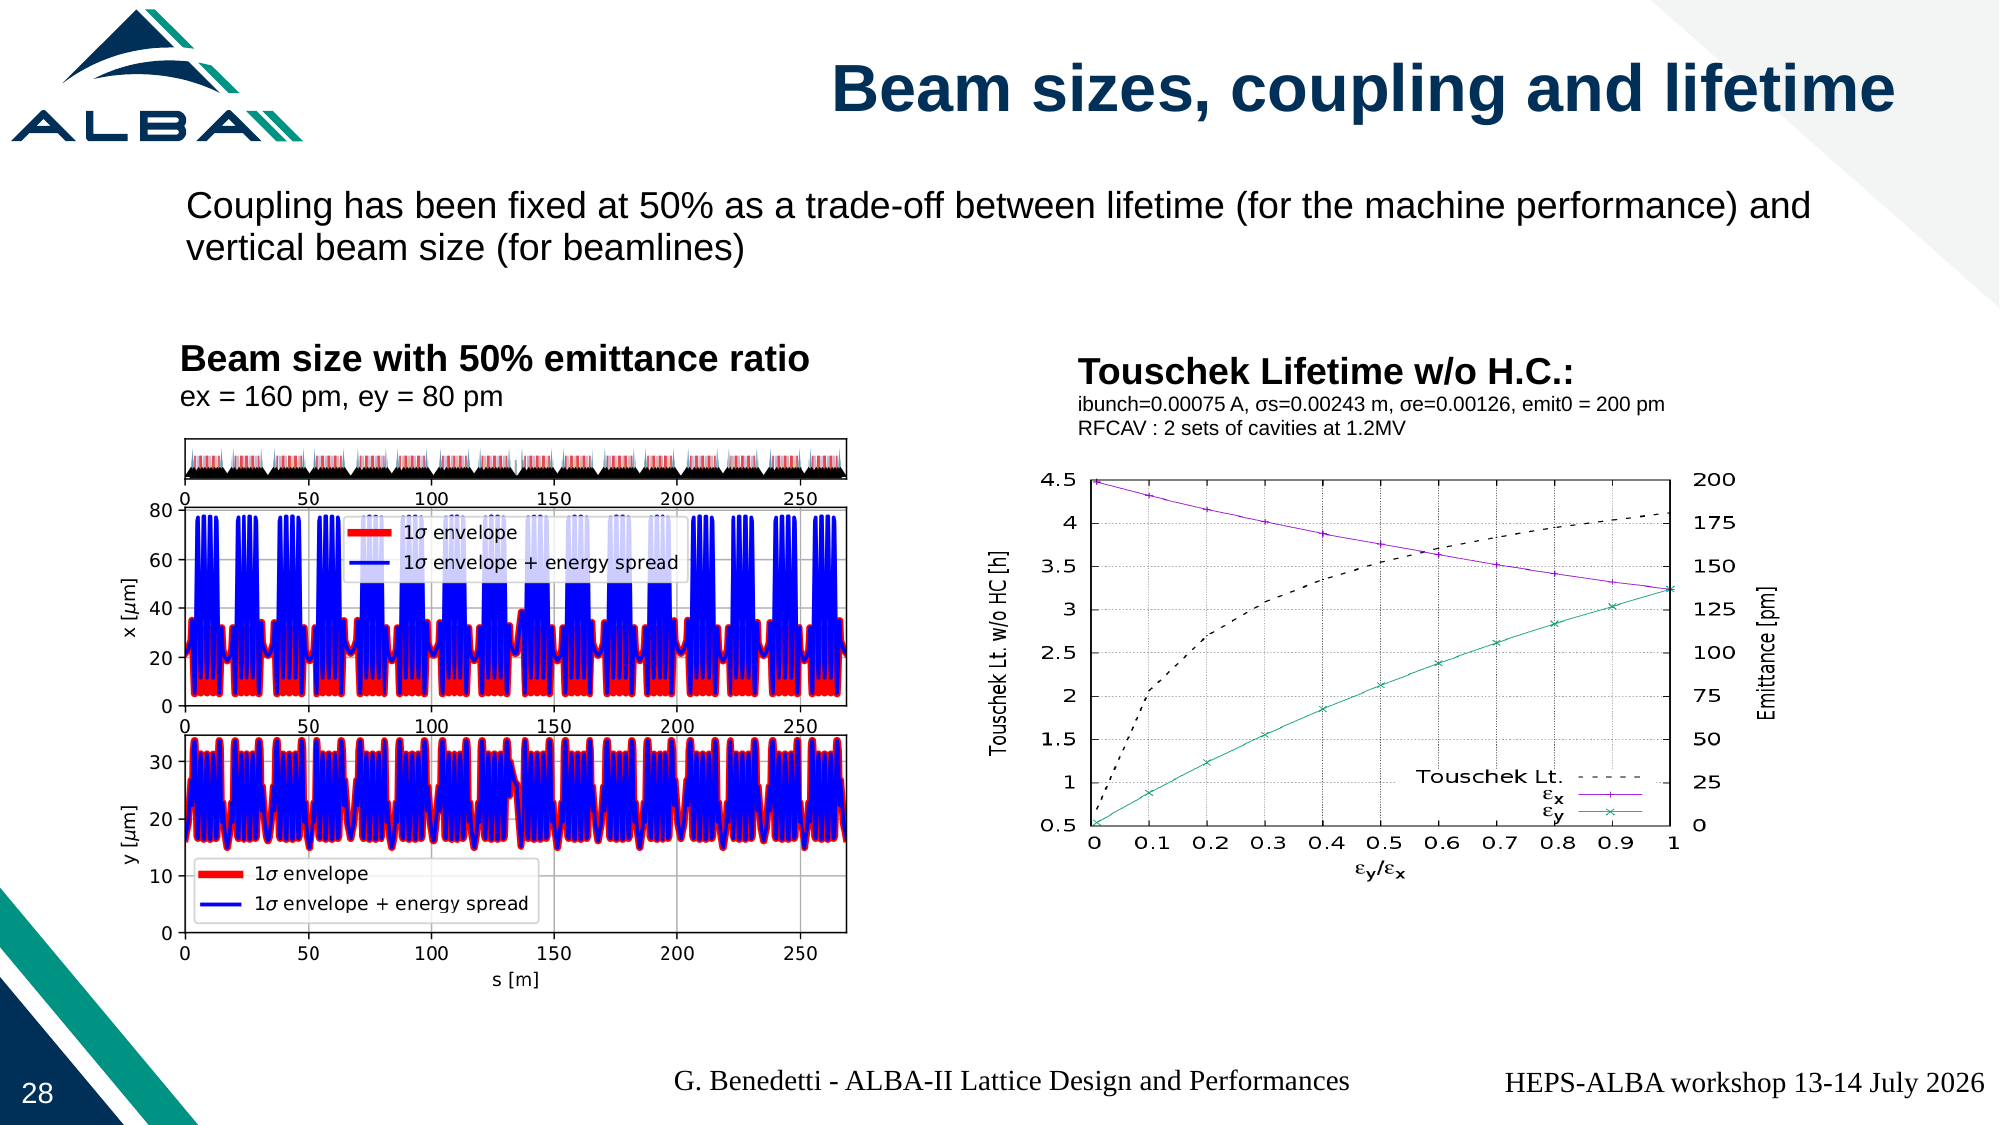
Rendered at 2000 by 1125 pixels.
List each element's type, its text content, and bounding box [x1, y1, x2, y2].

text_box Coupling has been fixed at 50% as a trade-off between lifetime (for the machine performance) and vertical beam size (for beamlines) [171, 177, 1891, 361]
text_box Touschek Lifetime w/o H.C.: ibunch=0.00075 A, σs=0.00243 m, σe=0.00126, emit0 = 200 pm RFCAV : 2 sets of cavities at 1.2MV [1063, 361, 1727, 447]
picture [105, 419, 871, 995]
title Beam sizes, coupling and lifetime [353, 13, 1898, 163]
picture [980, 464, 1786, 886]
text_box Beam size with 50% emittance ratio ex = 160 pm, ey = 80 pm [165, 330, 1027, 436]
